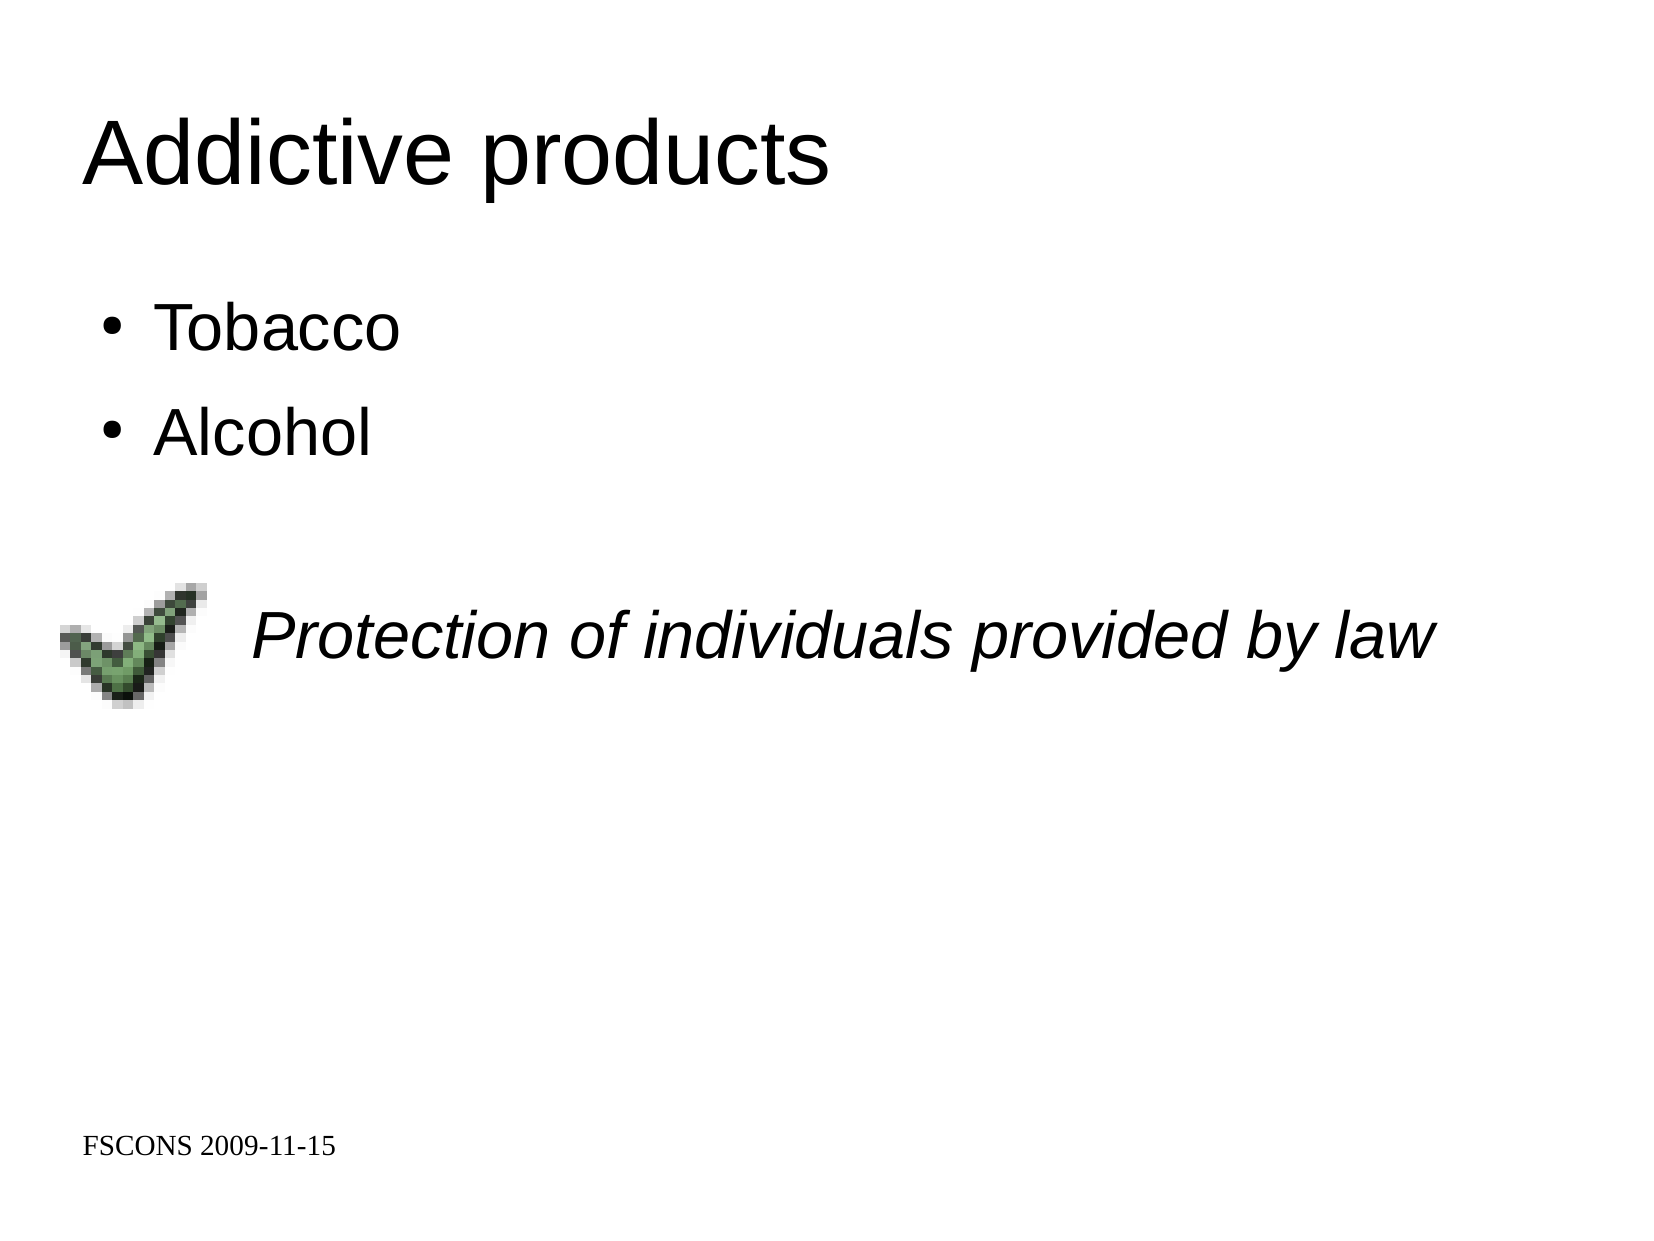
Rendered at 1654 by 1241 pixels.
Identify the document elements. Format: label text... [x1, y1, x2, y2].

picture [39, 575, 207, 709]
text_box Protection of individuals provided by law [236, 590, 1506, 690]
title Addictive products [82, 56, 1571, 250]
list Tobacco Alcohol [82, 290, 1571, 1109]
